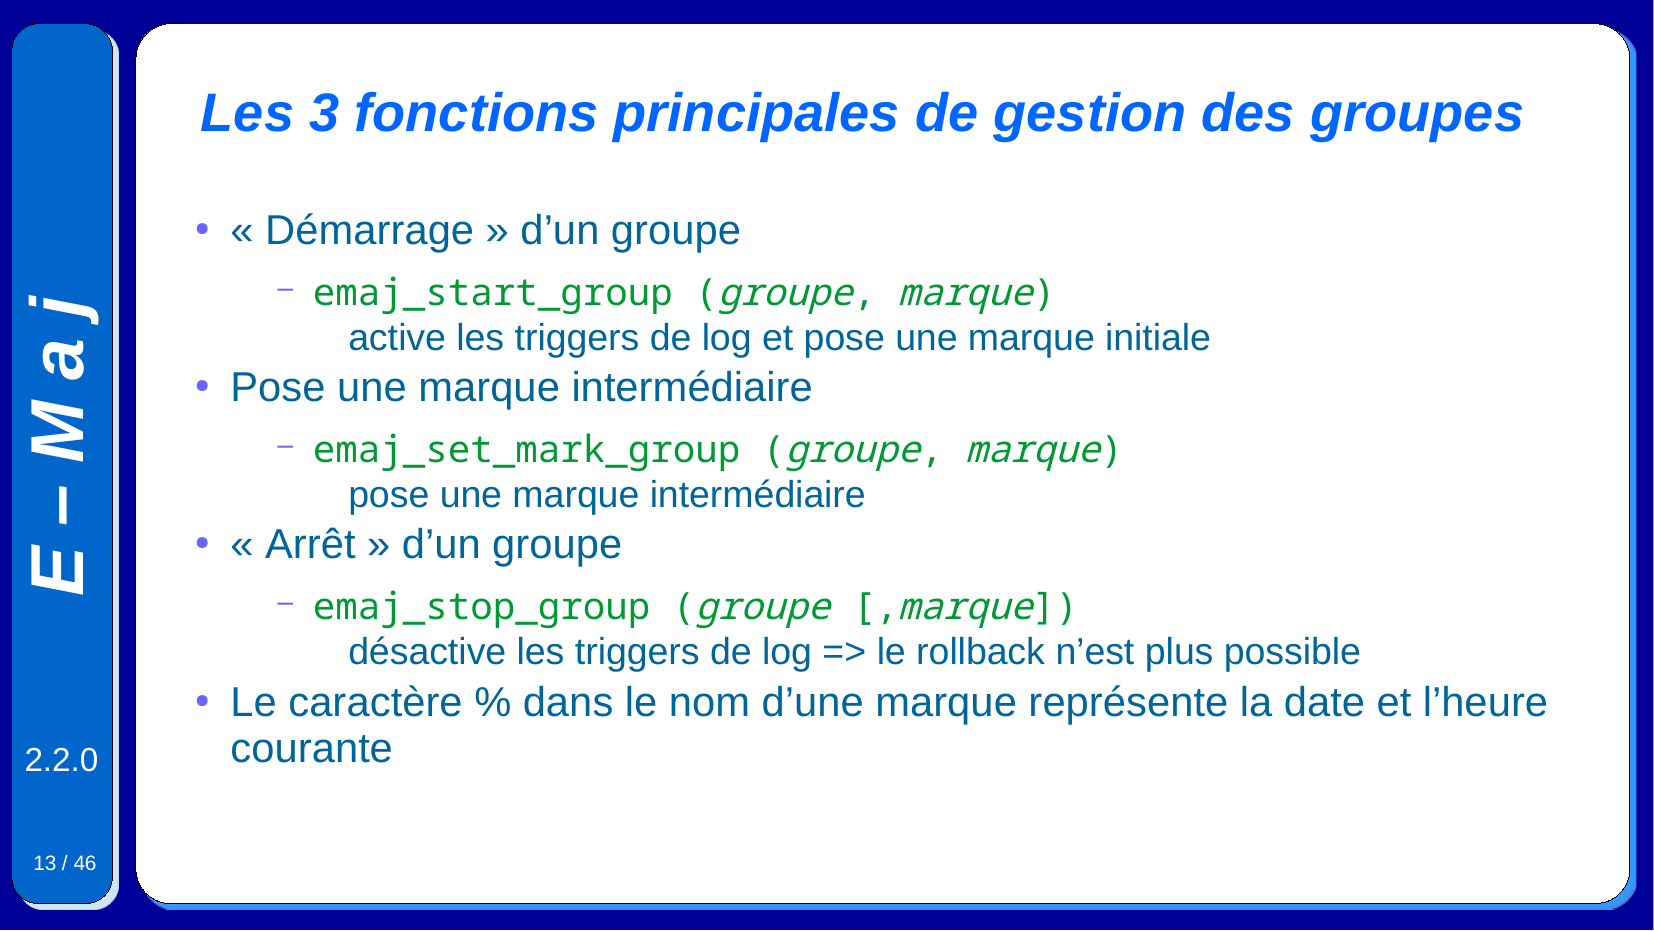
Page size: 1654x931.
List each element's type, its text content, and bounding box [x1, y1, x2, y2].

list « Démarrage » d’un groupe emaj_start_group (groupe, marque) active les triggers de log et pose une marque initiale Pose une marque intermédiaire emaj_set_mark_group (groupe, marque) pose une marque intermédiaire « Arrêt » d’un groupe emaj_stop_group (groupe [,marque]) désactive les triggers de log => le rollback n’est plus possible Le caractère % dans le nom d’une marque représente la date et l’heure courante [177, 206, 1587, 854]
title Les 3 fonctions principales de gestion des groupes [200, 34, 1575, 191]
